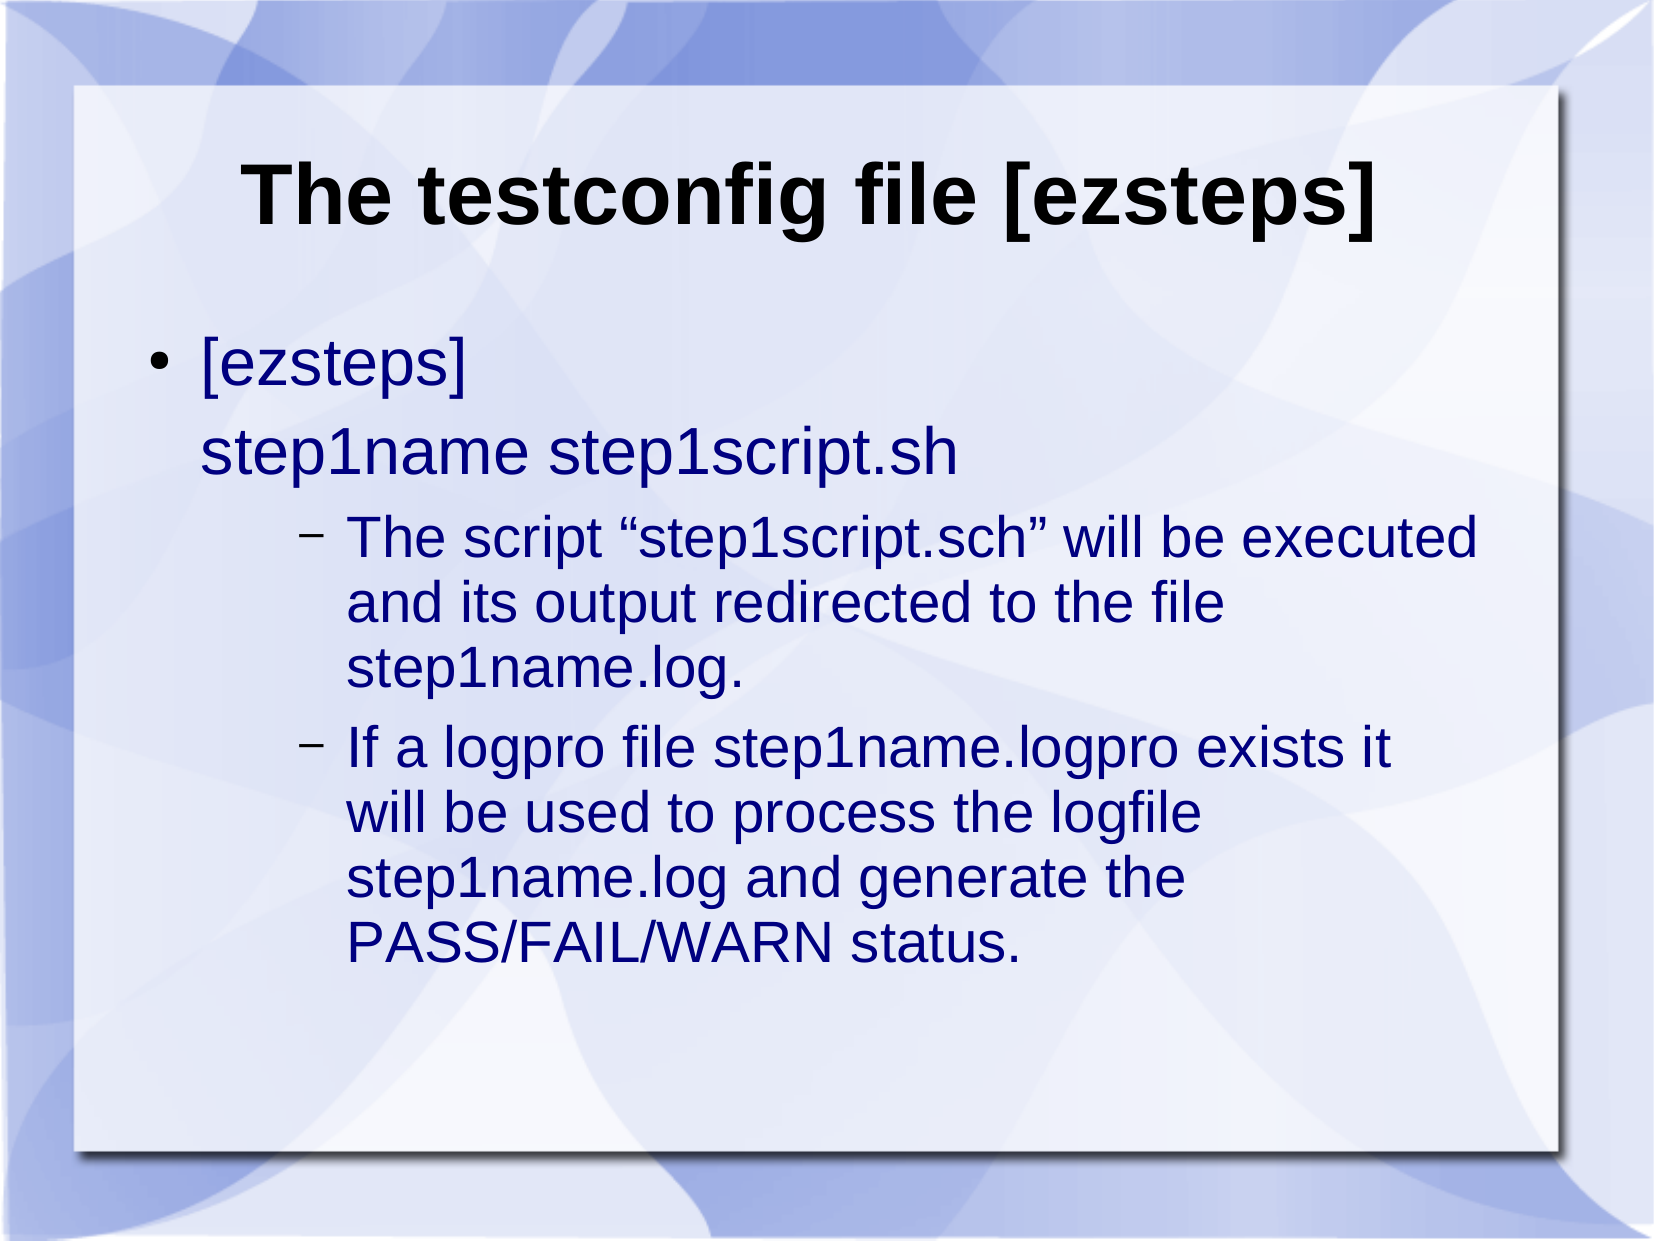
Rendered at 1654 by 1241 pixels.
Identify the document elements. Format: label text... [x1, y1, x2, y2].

title The testconfig file [ezsteps] [82, 90, 1536, 298]
picture [0, 0, 1654, 1241]
list [ezsteps] step1name step1script.sh The script “step1script.sch” will be executed and its output redirected to the file step1name.log. If a logpro file step1name.logpro exists it will be used to process the logfile step1name.log and generate the PASS/FAIL/WARN status. [129, 324, 1489, 1045]
